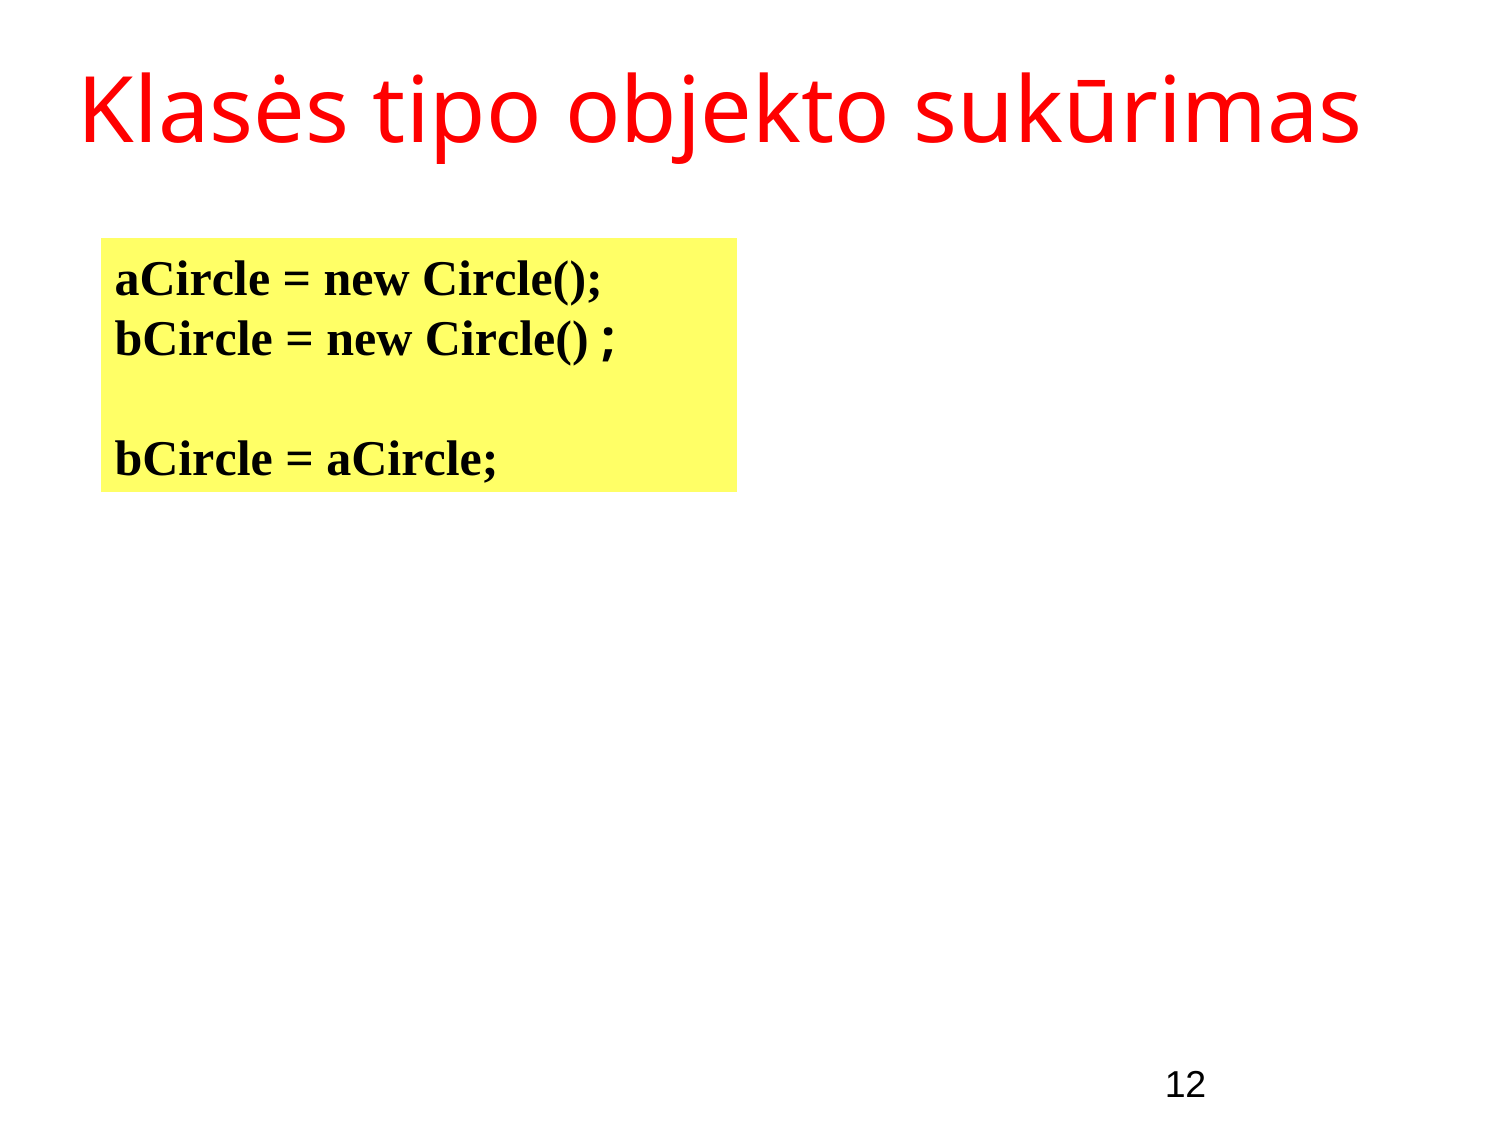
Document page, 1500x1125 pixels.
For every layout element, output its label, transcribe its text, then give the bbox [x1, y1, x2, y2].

title Klasės tipo objekto sukūrimas [0, 24, 1443, 188]
text_box aCircle = new Circle(); bCircle = new Circle() ; bCircle = aCircle; [99, 237, 738, 493]
